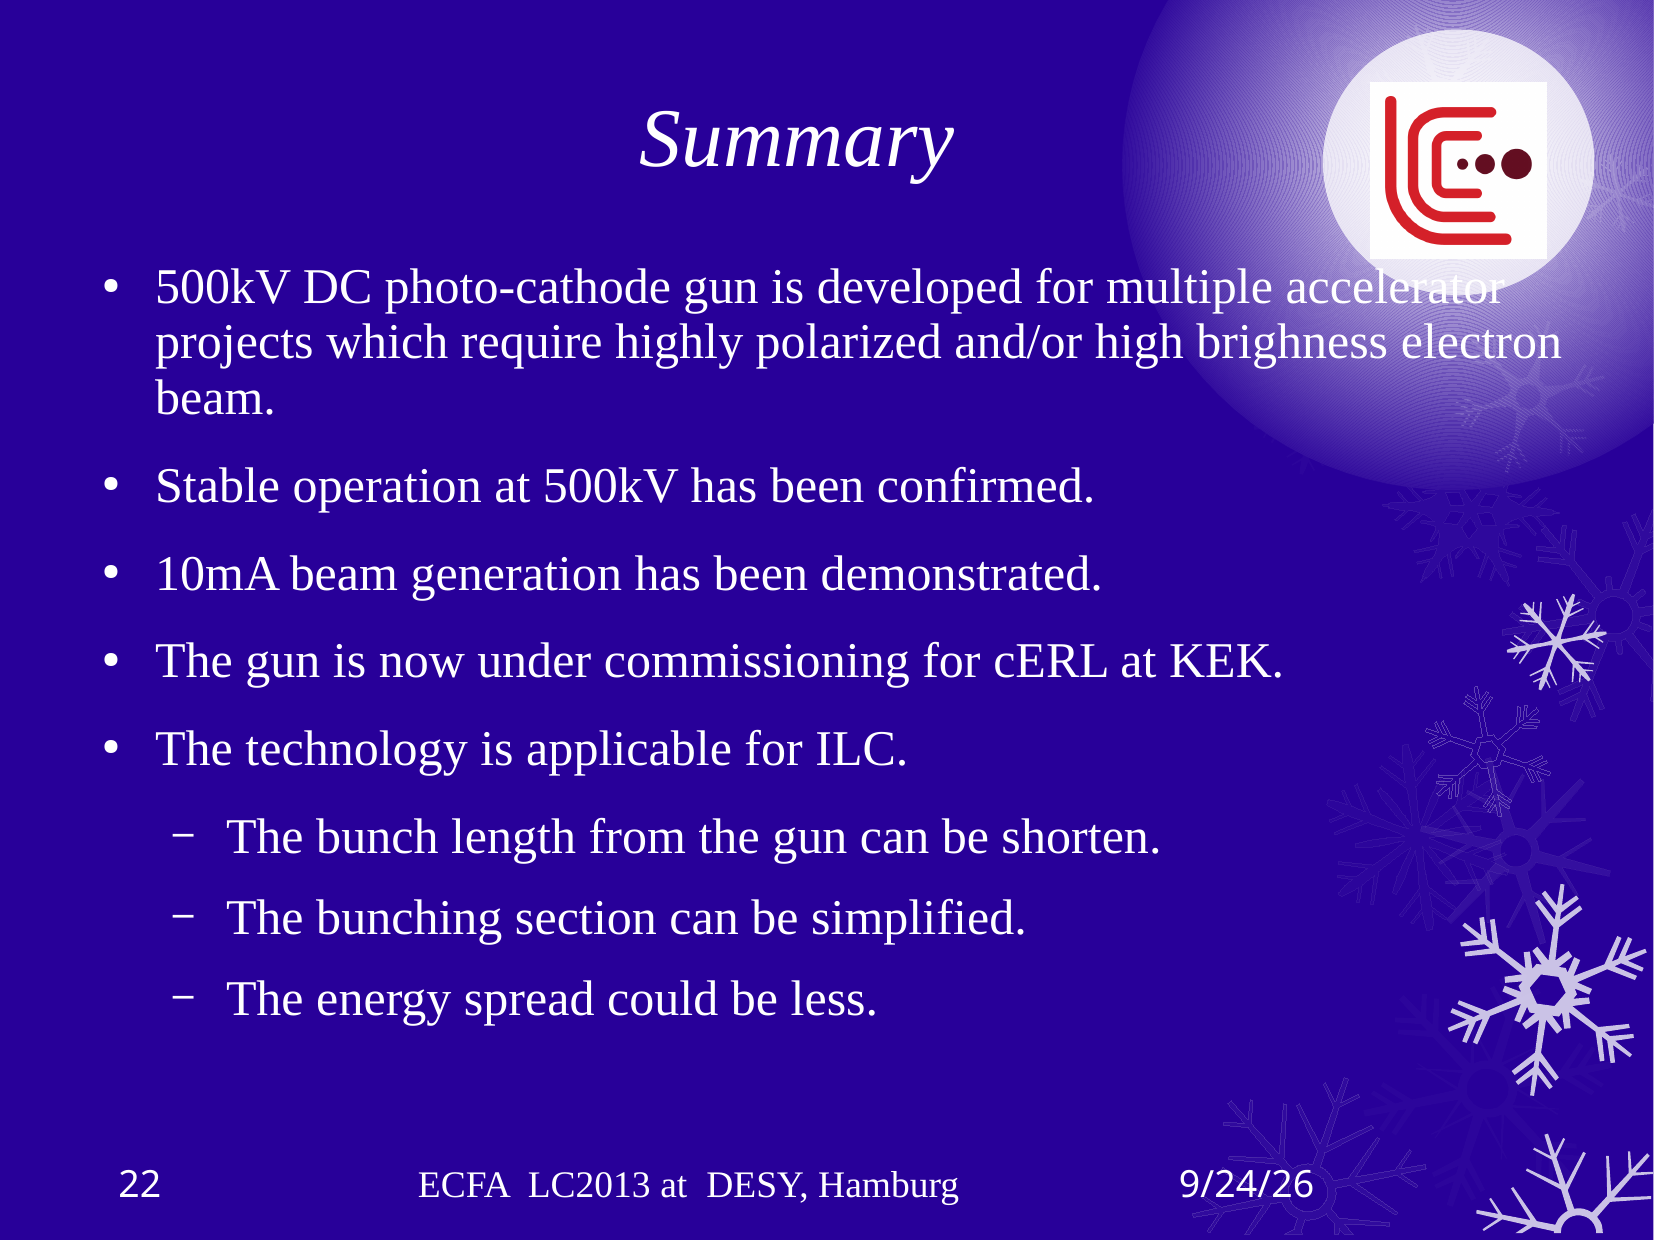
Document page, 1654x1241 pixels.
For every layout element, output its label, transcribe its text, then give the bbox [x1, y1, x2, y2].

list 500kV DC photo-cathode gun is developed for multiple accelerator projects which require highly polarized and/or high brighness electron beam. Stable operation at 500kV has been confirmed. 10mA beam generation has been demonstrated. The gun is now under commissioning for cERL at KEK. The technology is applicable for ILC. The bunch length from the gun can be shorten. The bunching section can be simplified. The energy spread could be less. [84, 259, 1573, 1037]
picture [1441, 82, 1547, 259]
title Summary [153, 5, 1441, 259]
